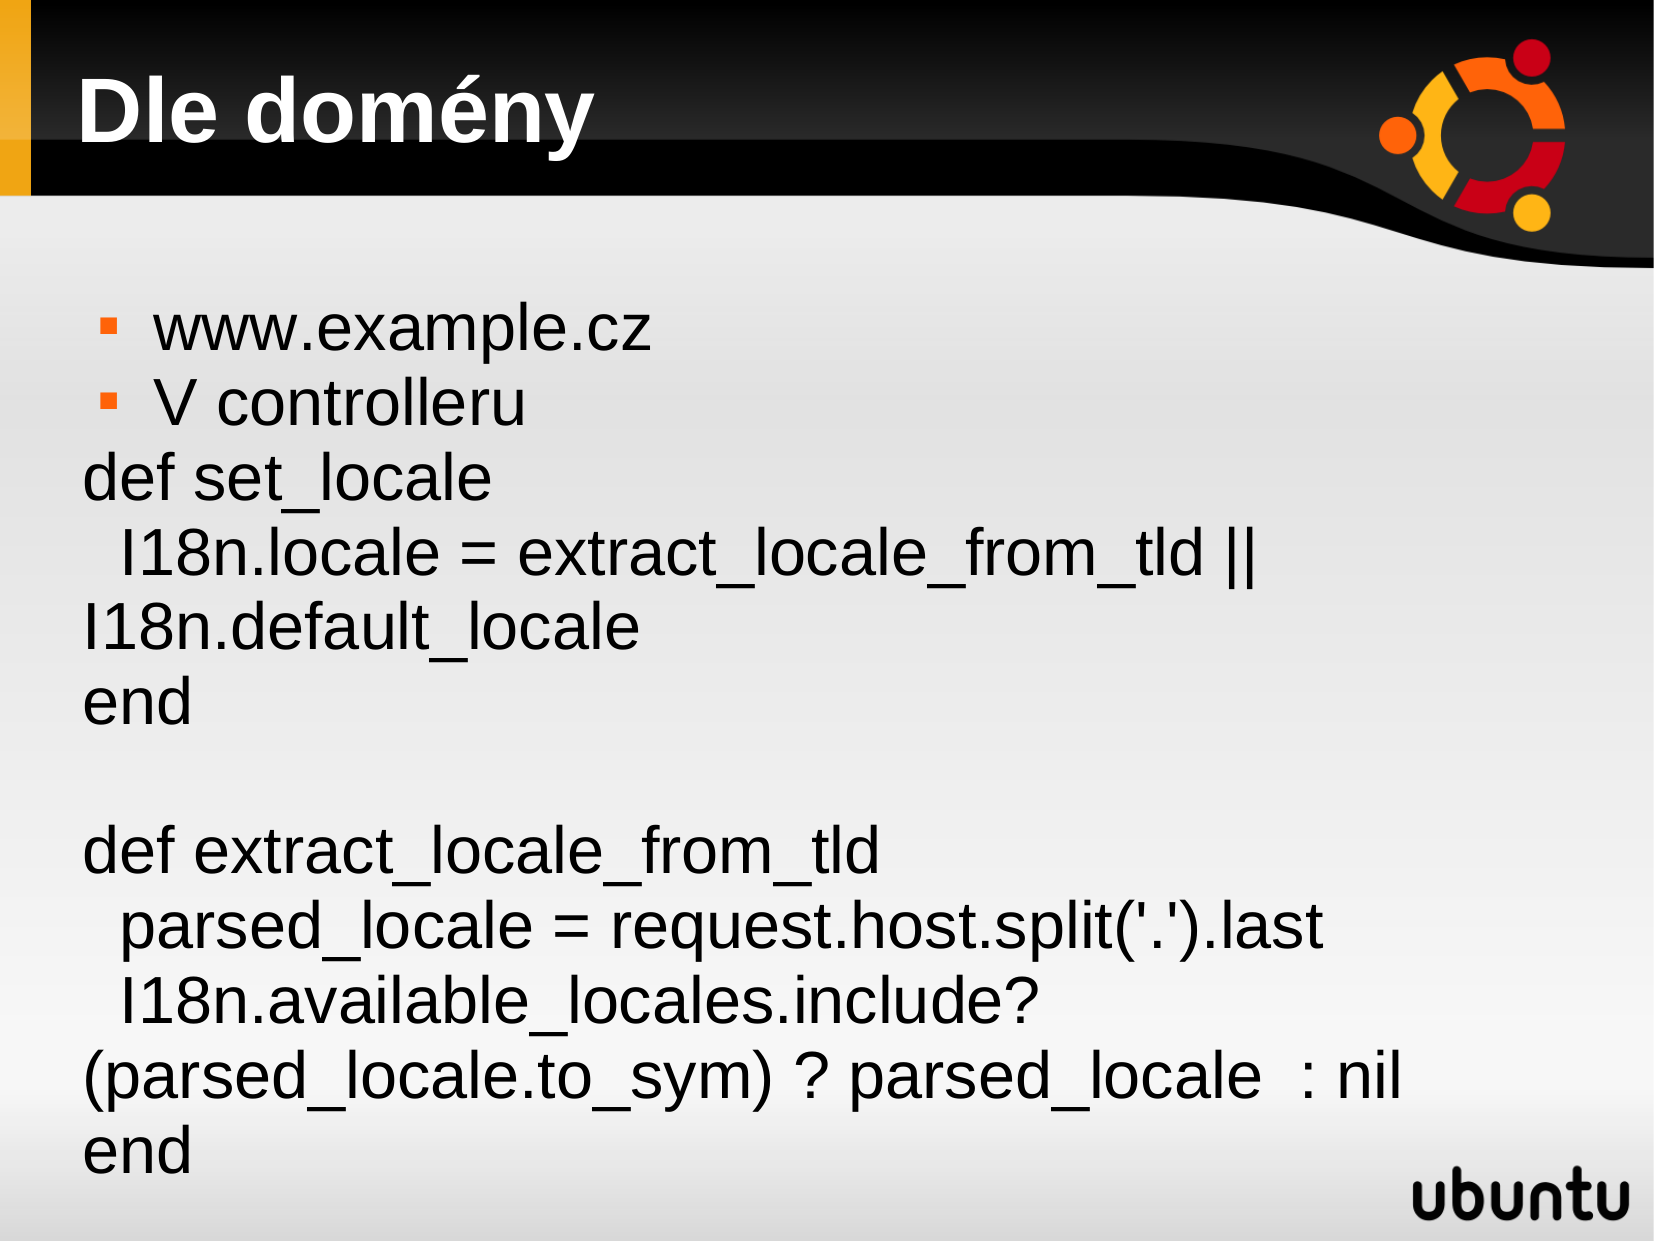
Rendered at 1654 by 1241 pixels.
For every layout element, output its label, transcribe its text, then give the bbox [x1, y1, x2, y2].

list www.example.cz V controlleru def set_locale I18n.locale = extract_locale_from_tld || I18n.default_locale end def extract_locale_from_tld parsed_locale = request.host.split('.').last I18n.available_locales.include?(parsed_locale.to_sym) ? parsed_locale : nil end [82, 290, 1571, 1241]
picture [0, 0, 1654, 1241]
title Dle domény [76, 14, 1565, 207]
